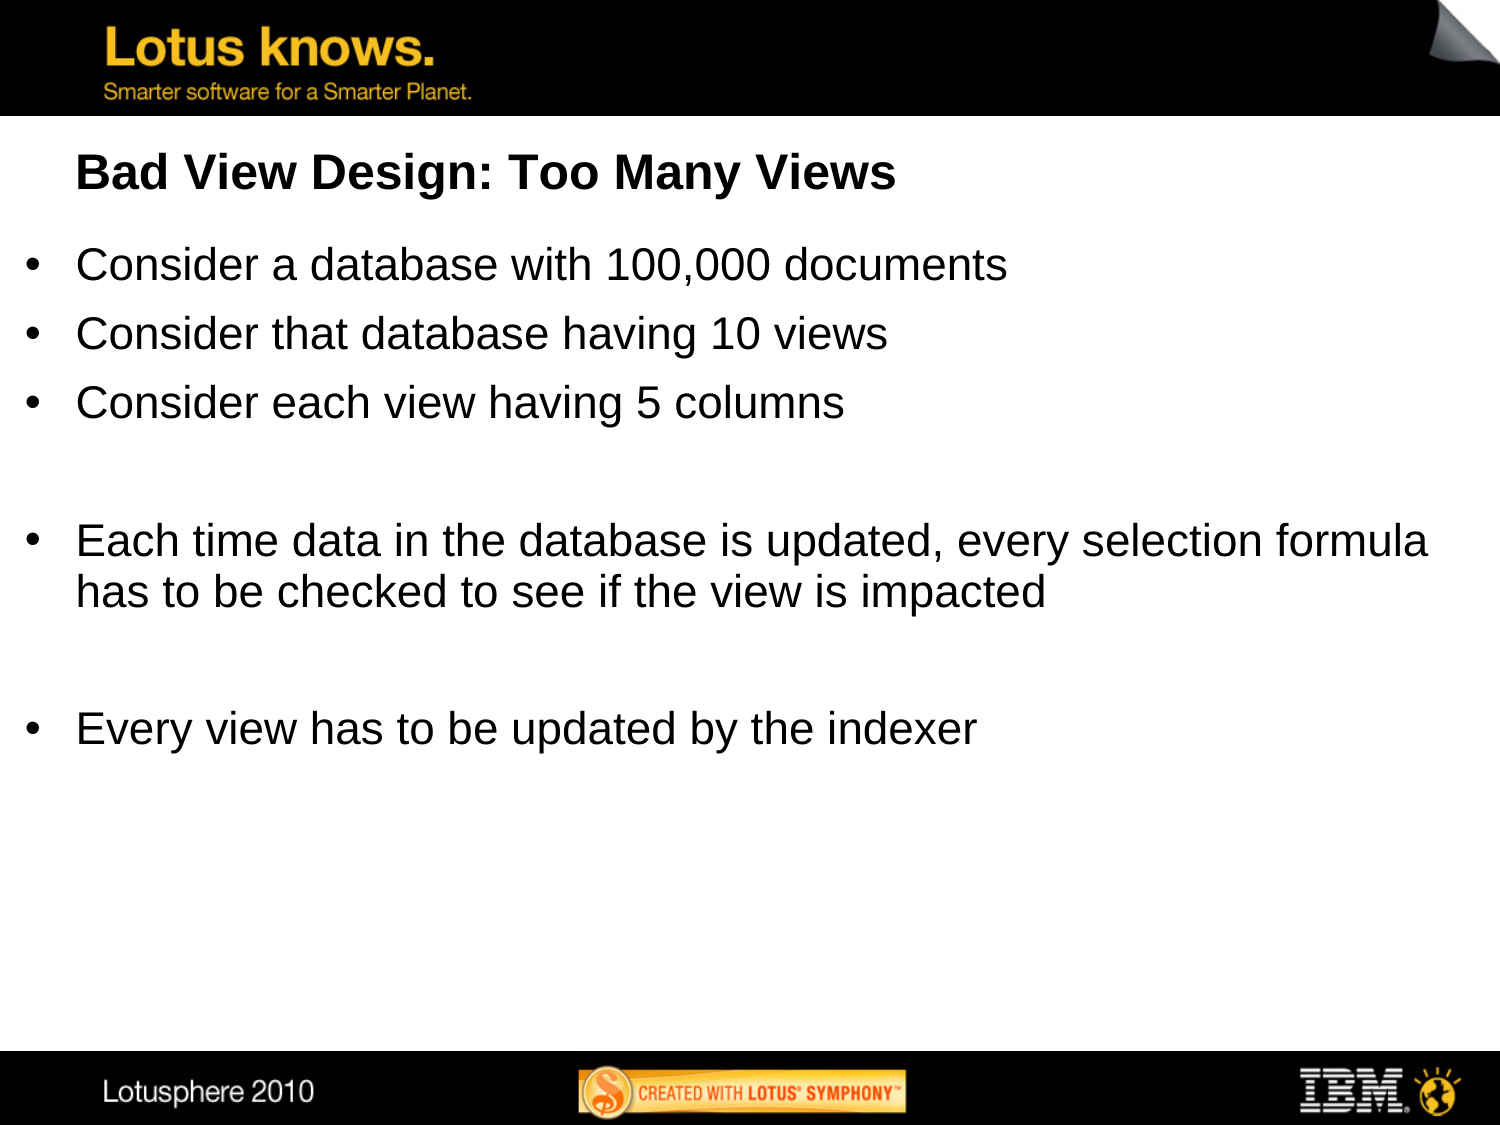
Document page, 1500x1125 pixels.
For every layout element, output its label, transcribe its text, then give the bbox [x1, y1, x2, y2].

picture [0, 1053, 1500, 1125]
title Bad View Design: Too Many Views [74, 137, 1475, 200]
list Consider a database with 100,000 documents Consider that database having 10 views Consider each view having 5 columns Each time data in the database is updated, every selection formula has to be checked to see if the view is impacted Every view has to be updated by the indexer [24, 237, 1476, 1026]
picture [0, 0, 1500, 114]
